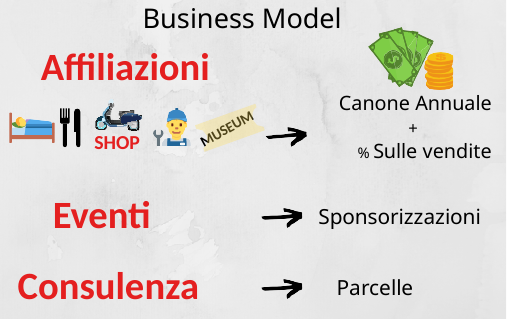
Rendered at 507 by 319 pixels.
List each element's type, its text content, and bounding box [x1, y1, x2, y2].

text_box [368, 27, 454, 90]
text_box Parcelle [334, 272, 427, 300]
text_box [60, 108, 70, 148]
text_box MUSEUM [196, 131, 207, 147]
text_box [195, 103, 307, 152]
text_box SHOP [92, 126, 147, 154]
picture [0, 0, 507, 319]
text_box Business Model [140, 0, 359, 35]
text_box [9, 112, 55, 143]
title Affiliazioni [29, 39, 220, 96]
text_box [74, 108, 81, 148]
text_box [153, 108, 191, 146]
text_box Sponsorizzazioni [316, 201, 504, 229]
text_box [261, 279, 303, 299]
text_box [261, 208, 303, 228]
text_box [95, 97, 143, 126]
text_box Canone Annuale + % Sulle vendite [323, 85, 493, 163]
text_box Eventi Consulenza [15, 163, 206, 307]
